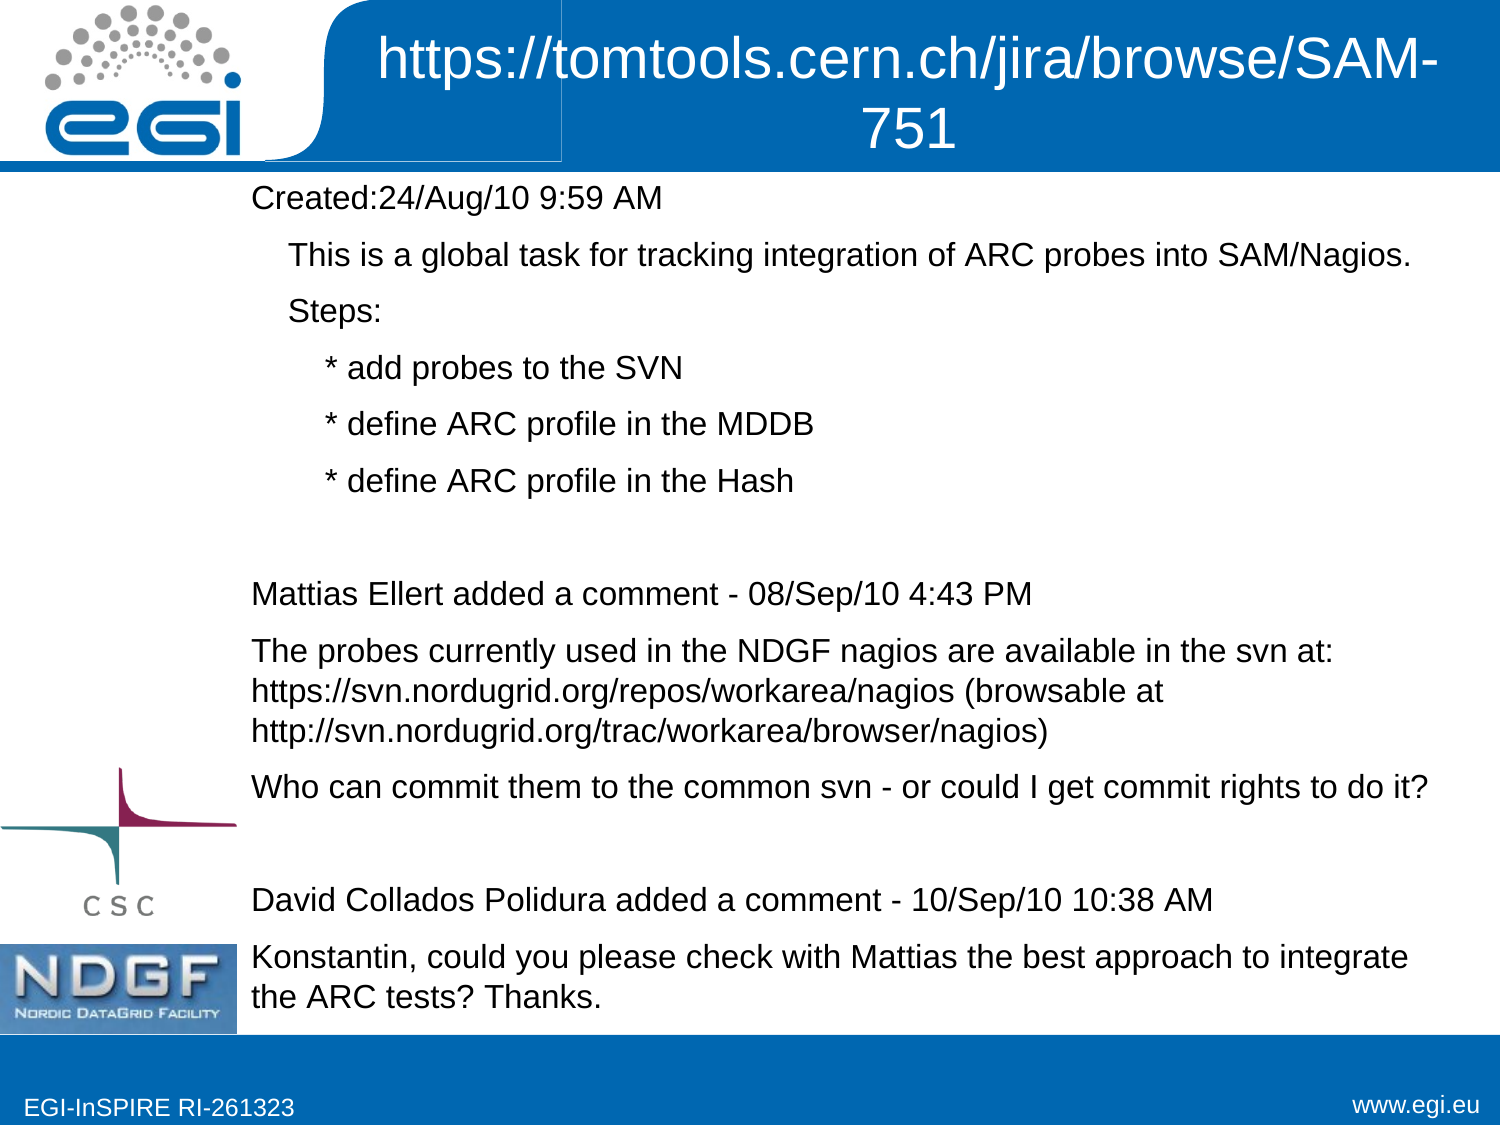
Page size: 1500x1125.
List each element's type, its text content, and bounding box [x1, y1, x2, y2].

picture [0, 944, 236, 1034]
list Created:24/Aug/10 9:59 AM This is a global task for tracking integration of ARC probes into SAM/Nagios. Steps: * add probes to the SVN * define ARC profile in the MDDB * define ARC profile in the Hash Mattias Ellert added a comment - 08/Sep/10 4:43 PM The probes currently used in the NDGF nagios are available in the svn at: https://svn.nordugrid.org/repos/workarea/nagios (browsable at http://svn.nordugrid.org/trac/workarea/browser/nagios) Who can commit them to the common svn - or could I get commit rights to do it? David Collados Polidura added a comment - 10/Sep/10 10:38 AM Konstantin, could you please check with Mattias the best approach to integrate the ARC tests? Thanks. [236, 168, 1477, 1125]
title https://tomtools.cern.ch/jira/browse/SAM-751 [348, 0, 1471, 168]
picture [0, 0, 265, 161]
picture [0, 767, 236, 916]
